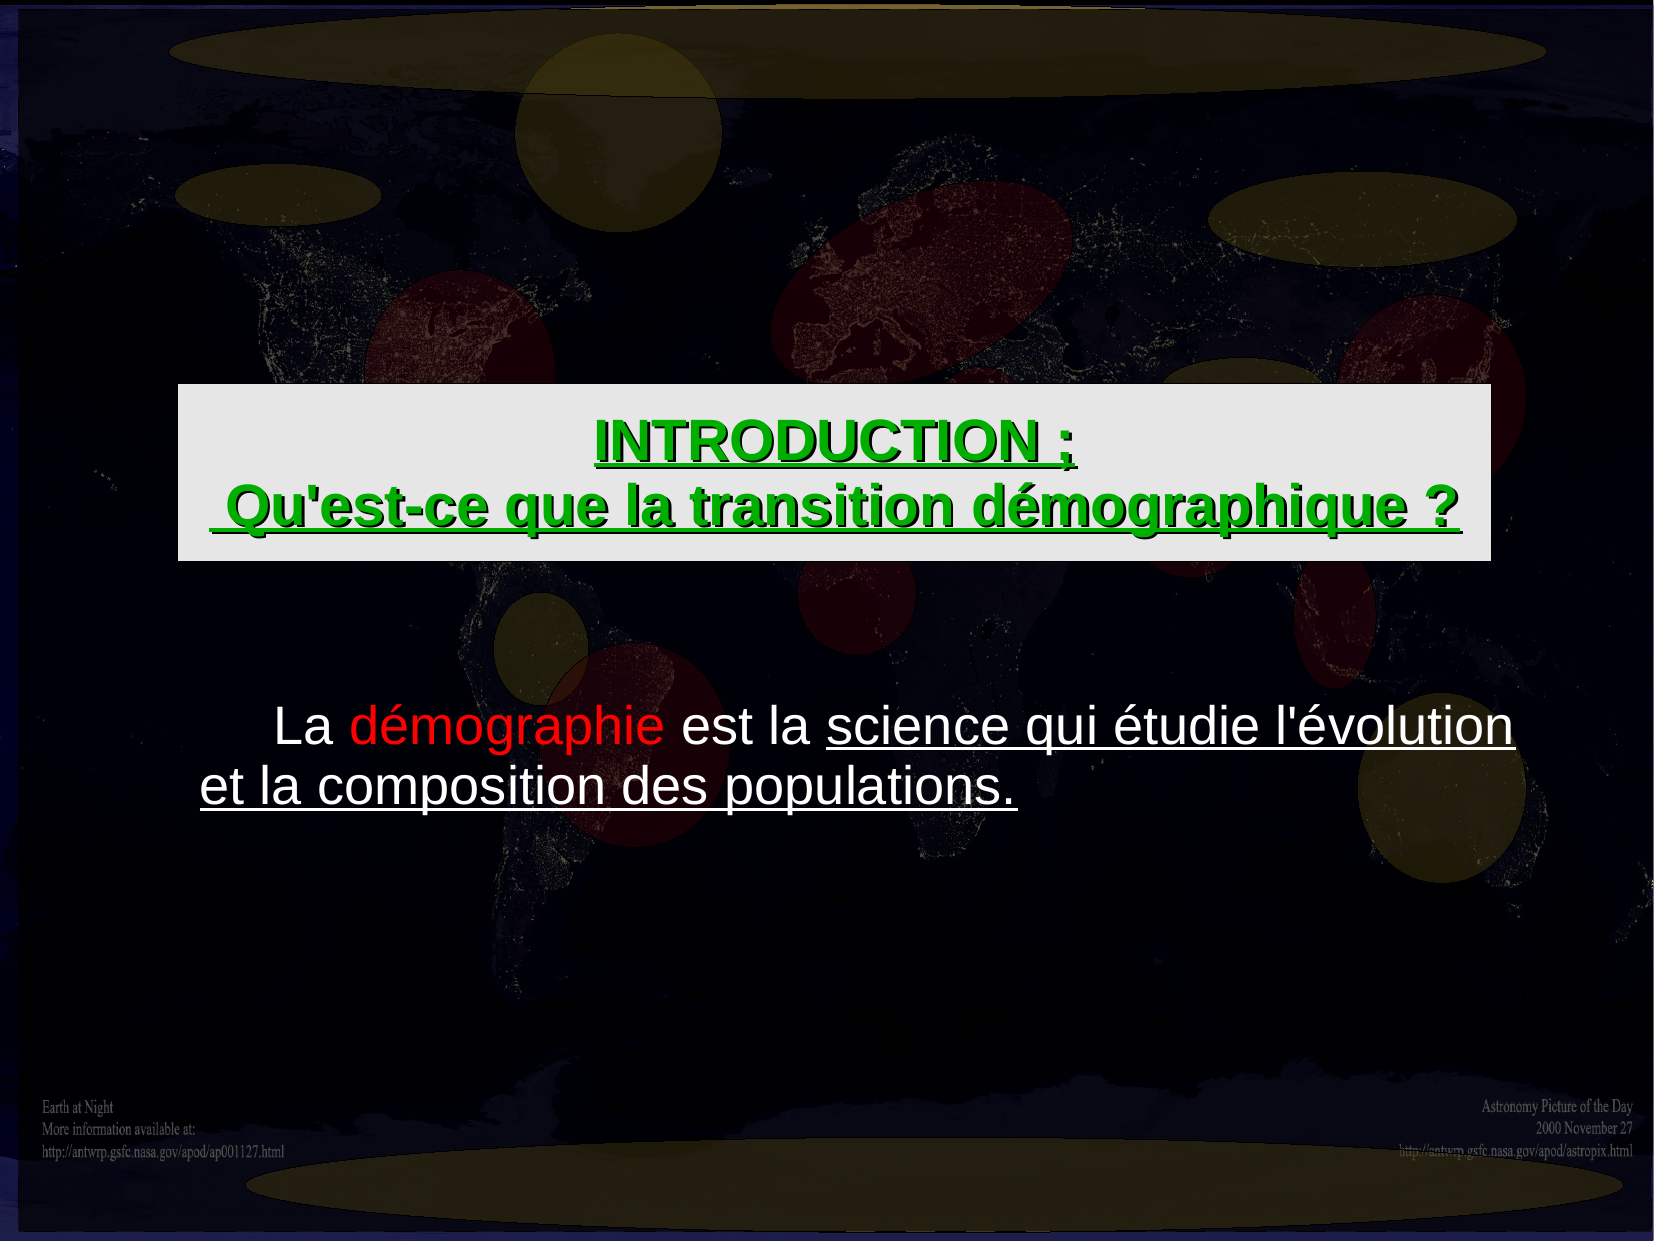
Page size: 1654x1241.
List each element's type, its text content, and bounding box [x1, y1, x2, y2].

text_box [18, 3, 1652, 1233]
text_box INTRODUCTION ; Qu'est-ce que la transition démographique ? [177, 383, 1492, 562]
text_box La démographie est la science qui étudie l'évolution et la composition des populations. [184, 688, 1532, 866]
picture [0, 5, 1654, 1241]
